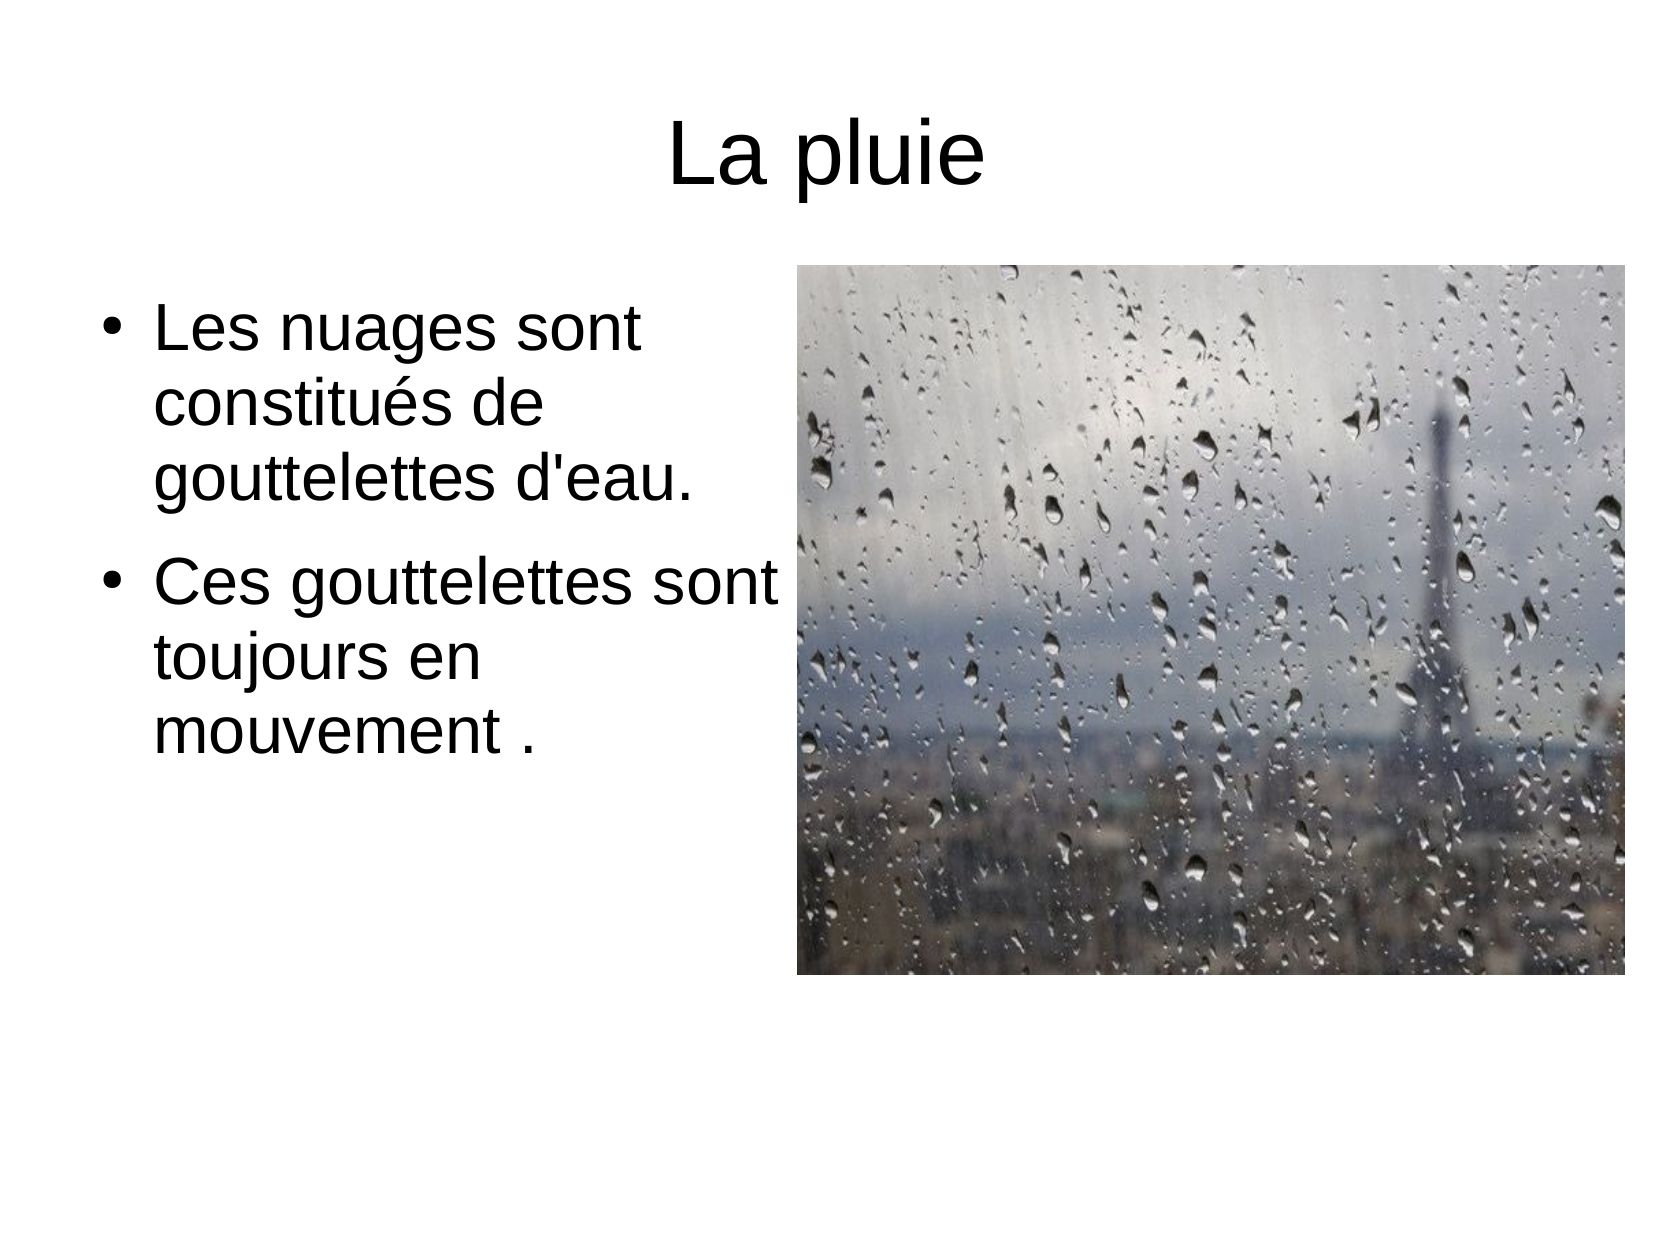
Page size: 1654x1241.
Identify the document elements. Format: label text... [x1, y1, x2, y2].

picture [797, 265, 1625, 975]
list Les nuages sont constitués de gouttelettes d'eau. Ces gouttelettes sont toujours en mouvement . [82, 290, 809, 1094]
title La pluie [82, 56, 1571, 250]
